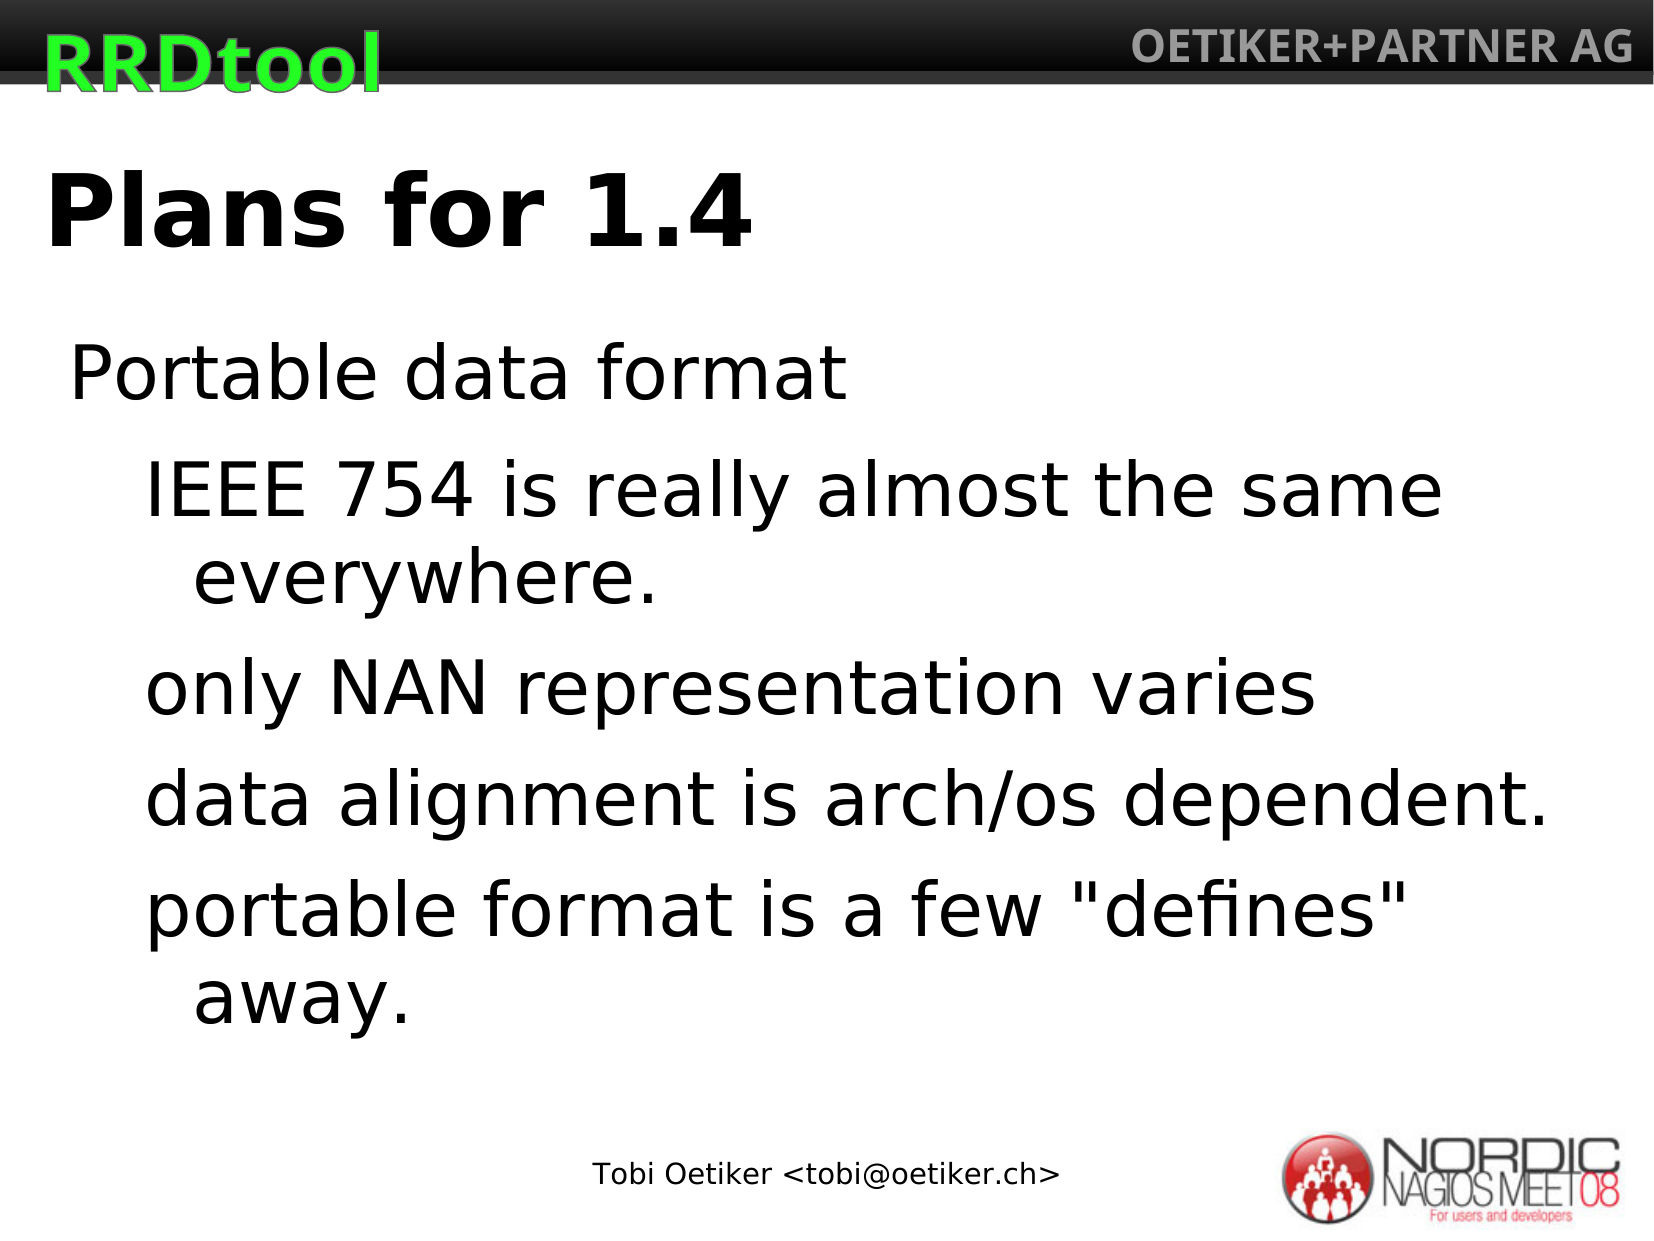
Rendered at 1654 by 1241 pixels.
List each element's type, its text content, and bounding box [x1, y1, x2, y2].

picture [1262, 1116, 1654, 1241]
title Plans for 1.4 [43, 137, 1582, 287]
list Portable data format IEEE 754 is really almost the same everywhere. only NAN representation varies data alignment is arch/os dependent. portable format is a few "defines" away. [50, 329, 1571, 1129]
